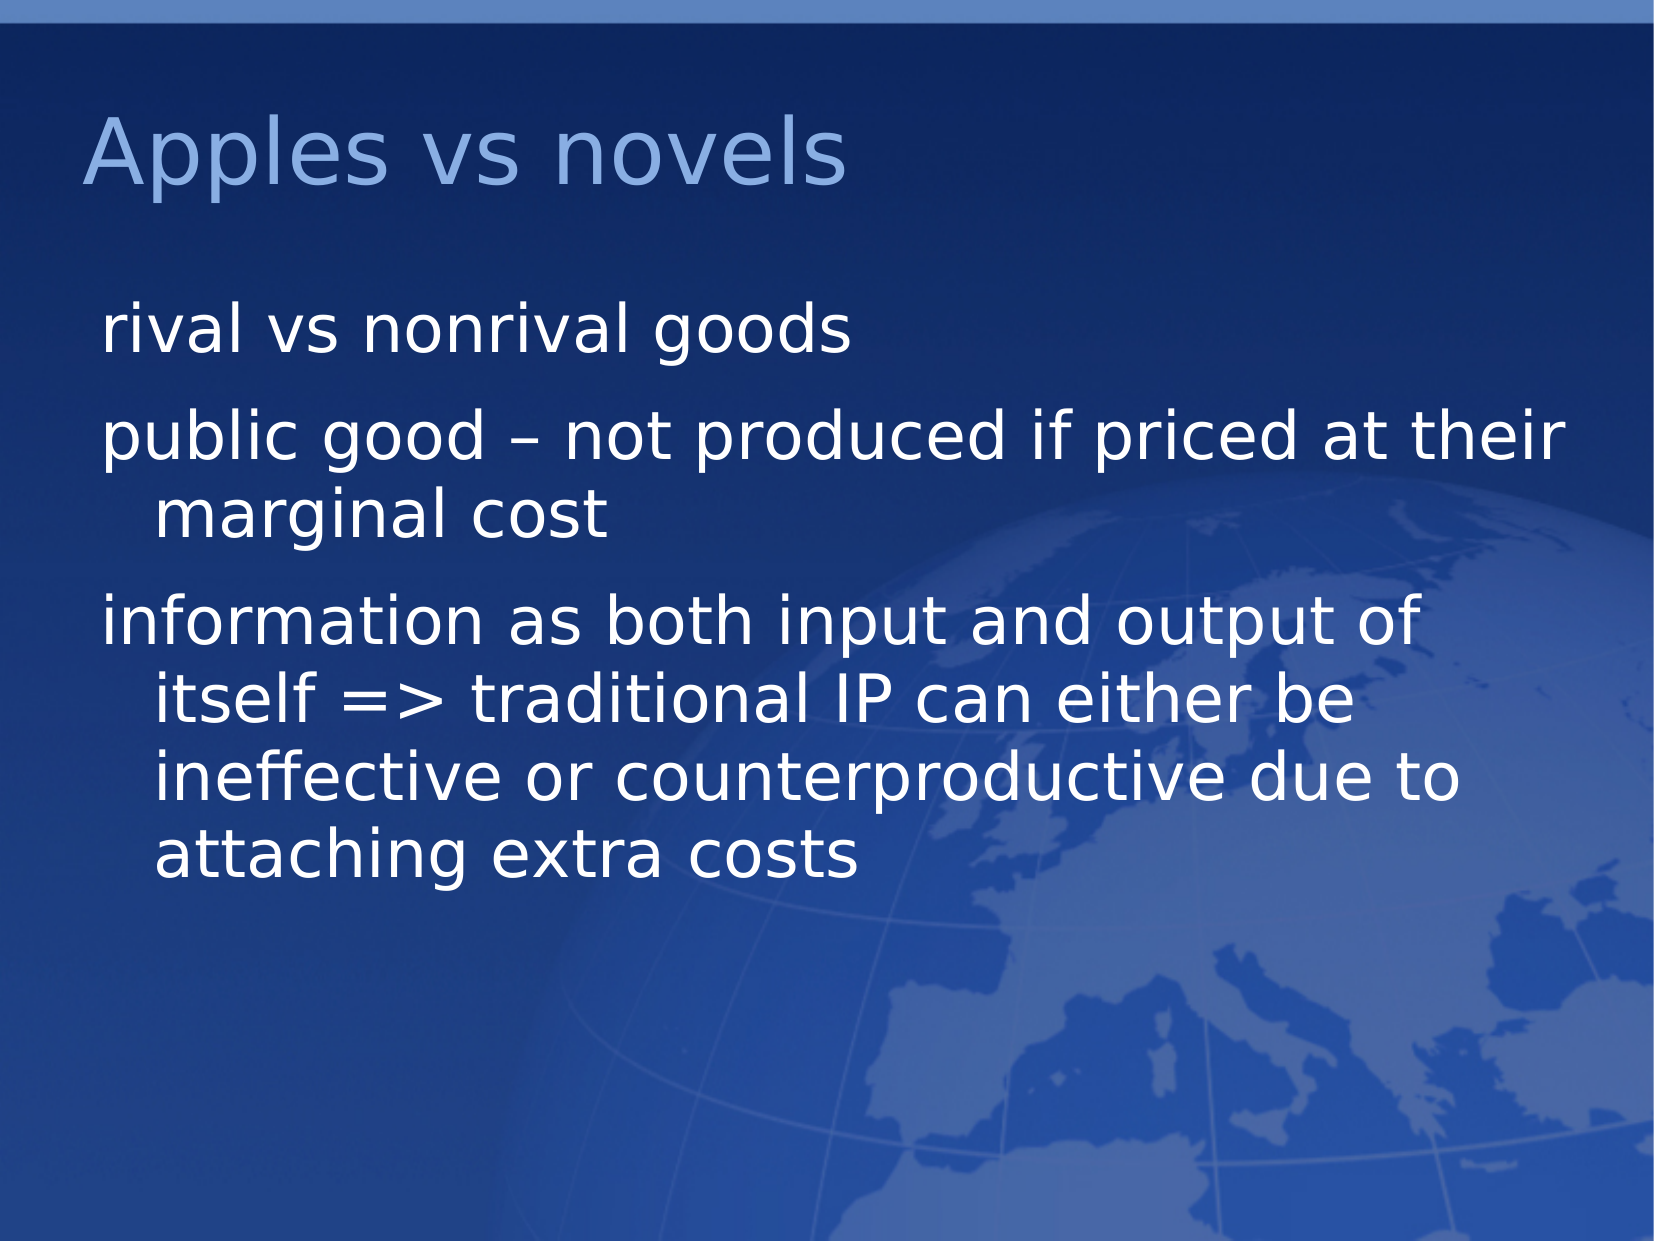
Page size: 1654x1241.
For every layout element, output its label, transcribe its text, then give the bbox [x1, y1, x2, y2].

title Apples vs novels [82, 56, 1571, 250]
list rival vs nonrival goods public good – not produced if priced at their marginal cost information as both input and output of itself => traditional IP can either be ineffective or counterproductive due to attaching extra costs [82, 290, 1571, 1094]
picture [0, 0, 1654, 1241]
